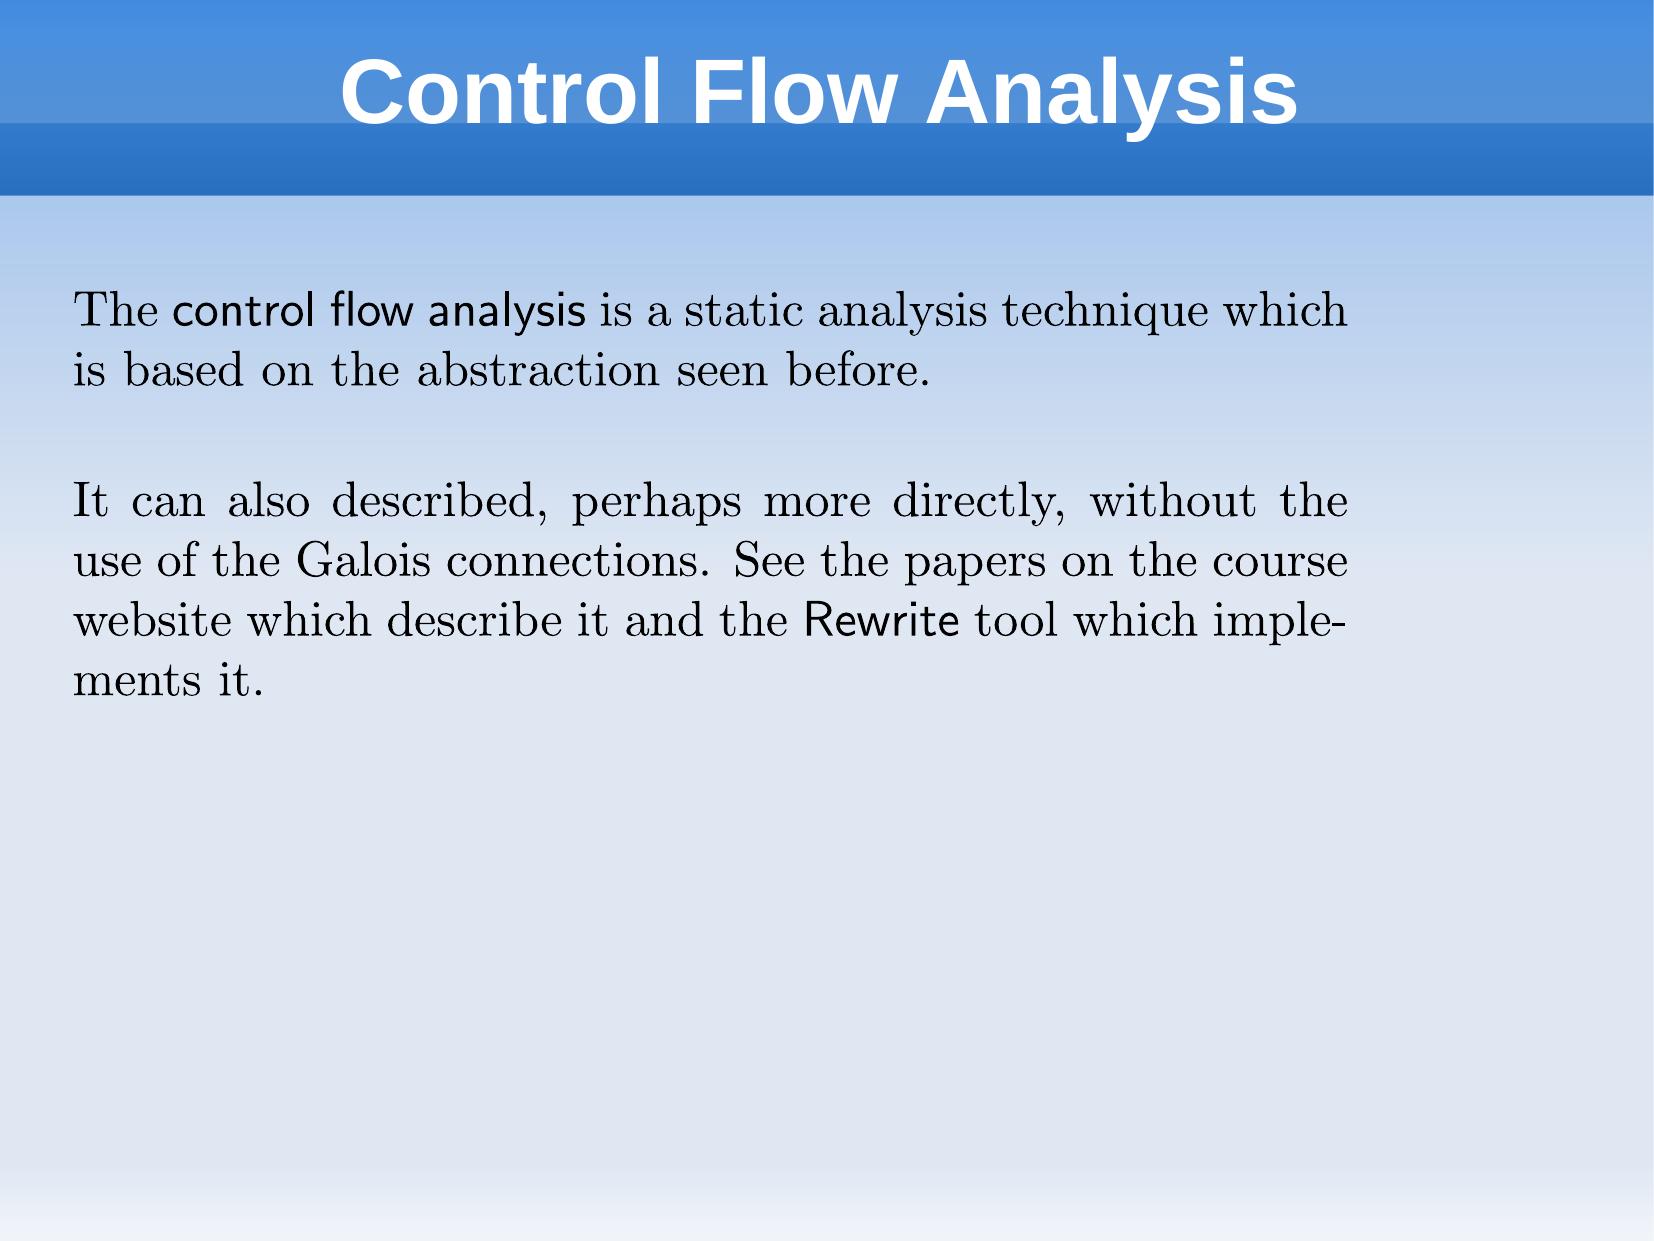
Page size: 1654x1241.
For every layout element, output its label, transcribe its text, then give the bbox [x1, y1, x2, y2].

picture [0, 0, 1654, 1241]
text_box [72, 290, 1349, 696]
title Control Flow Analysis [76, 0, 1565, 196]
